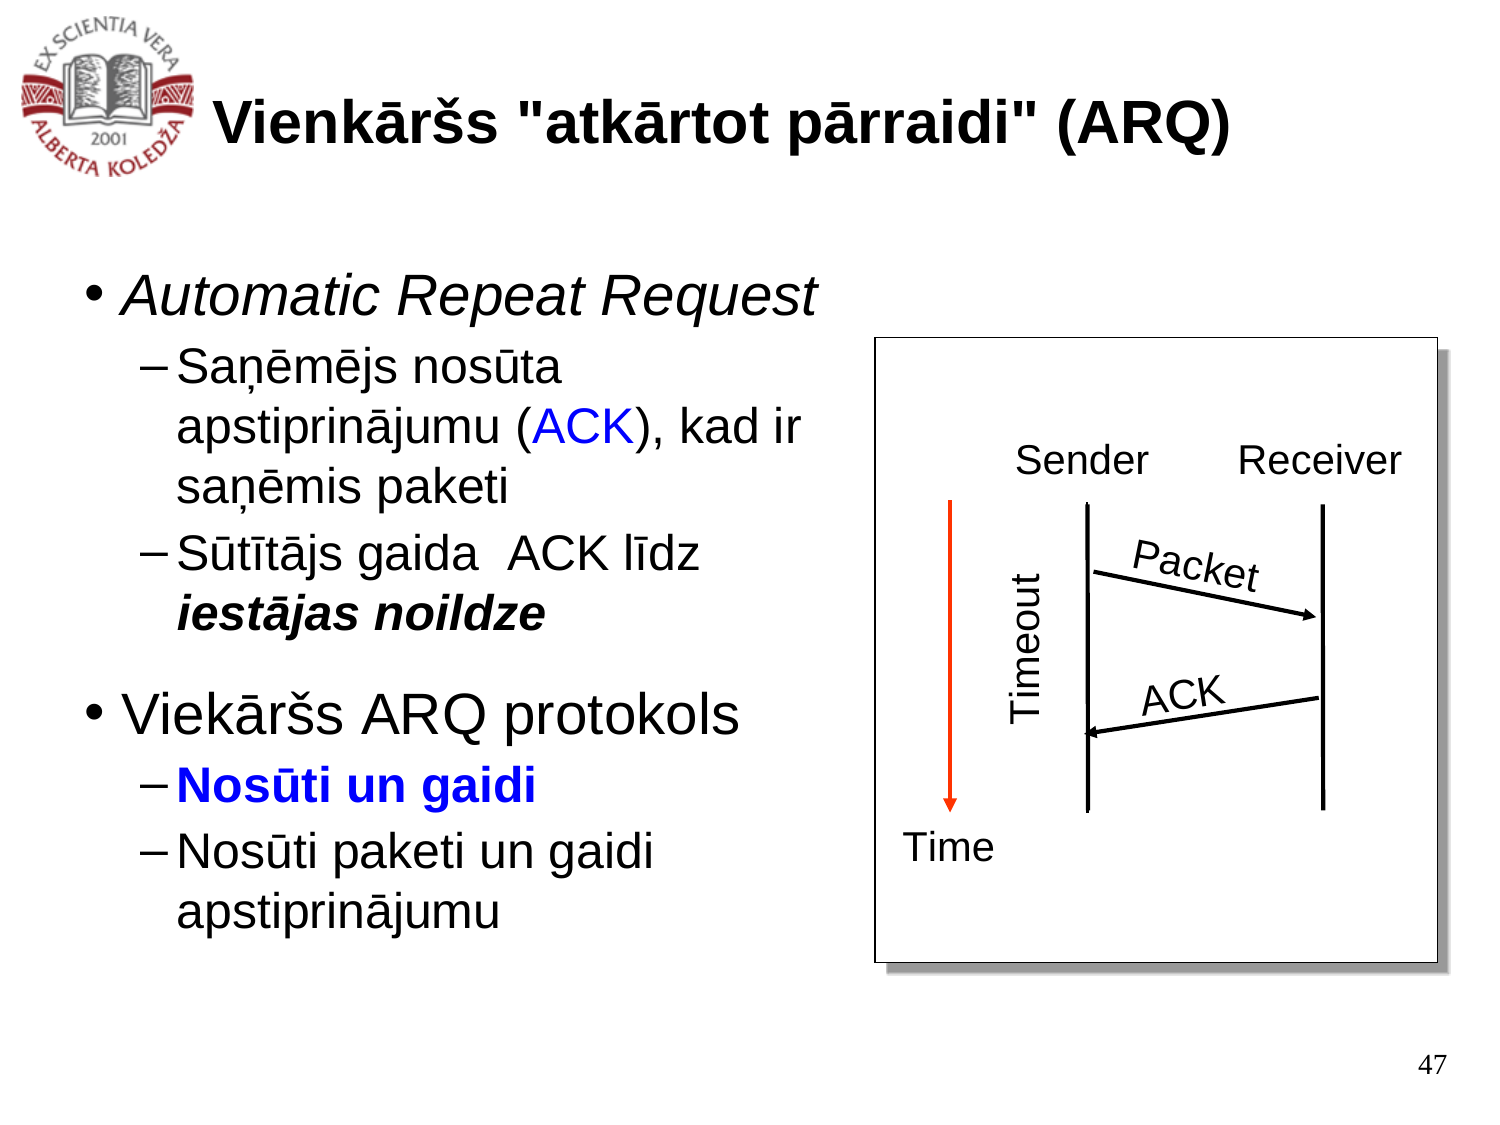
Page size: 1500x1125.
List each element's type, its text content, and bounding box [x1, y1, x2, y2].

picture [21, 16, 194, 177]
text_box Receiver [1222, 424, 1418, 491]
text_box Packet [1113, 515, 1281, 612]
title Vienkāršs "atkārtot pārraidi" (ARQ) [50, 62, 1374, 175]
text_box <skaitlis> [1312, 1037, 1463, 1101]
text_box Time [887, 812, 1011, 878]
text_box ACK [1120, 651, 1245, 735]
text_box Sender [1000, 424, 1165, 491]
text_box [874, 337, 1438, 963]
text_box Timeout [989, 549, 1056, 750]
text_box Automatic Repeat Request Saņēmējs nosūta apstiprinājumu (ACK), kad ir saņēmis paketi Sūtītājs gaida ACK līdz iestājas noildze Viekāršs ARQ protokols Nosūti un gaidi Nosūti paketi un gaidi apstiprinājumu [69, 249, 859, 1013]
